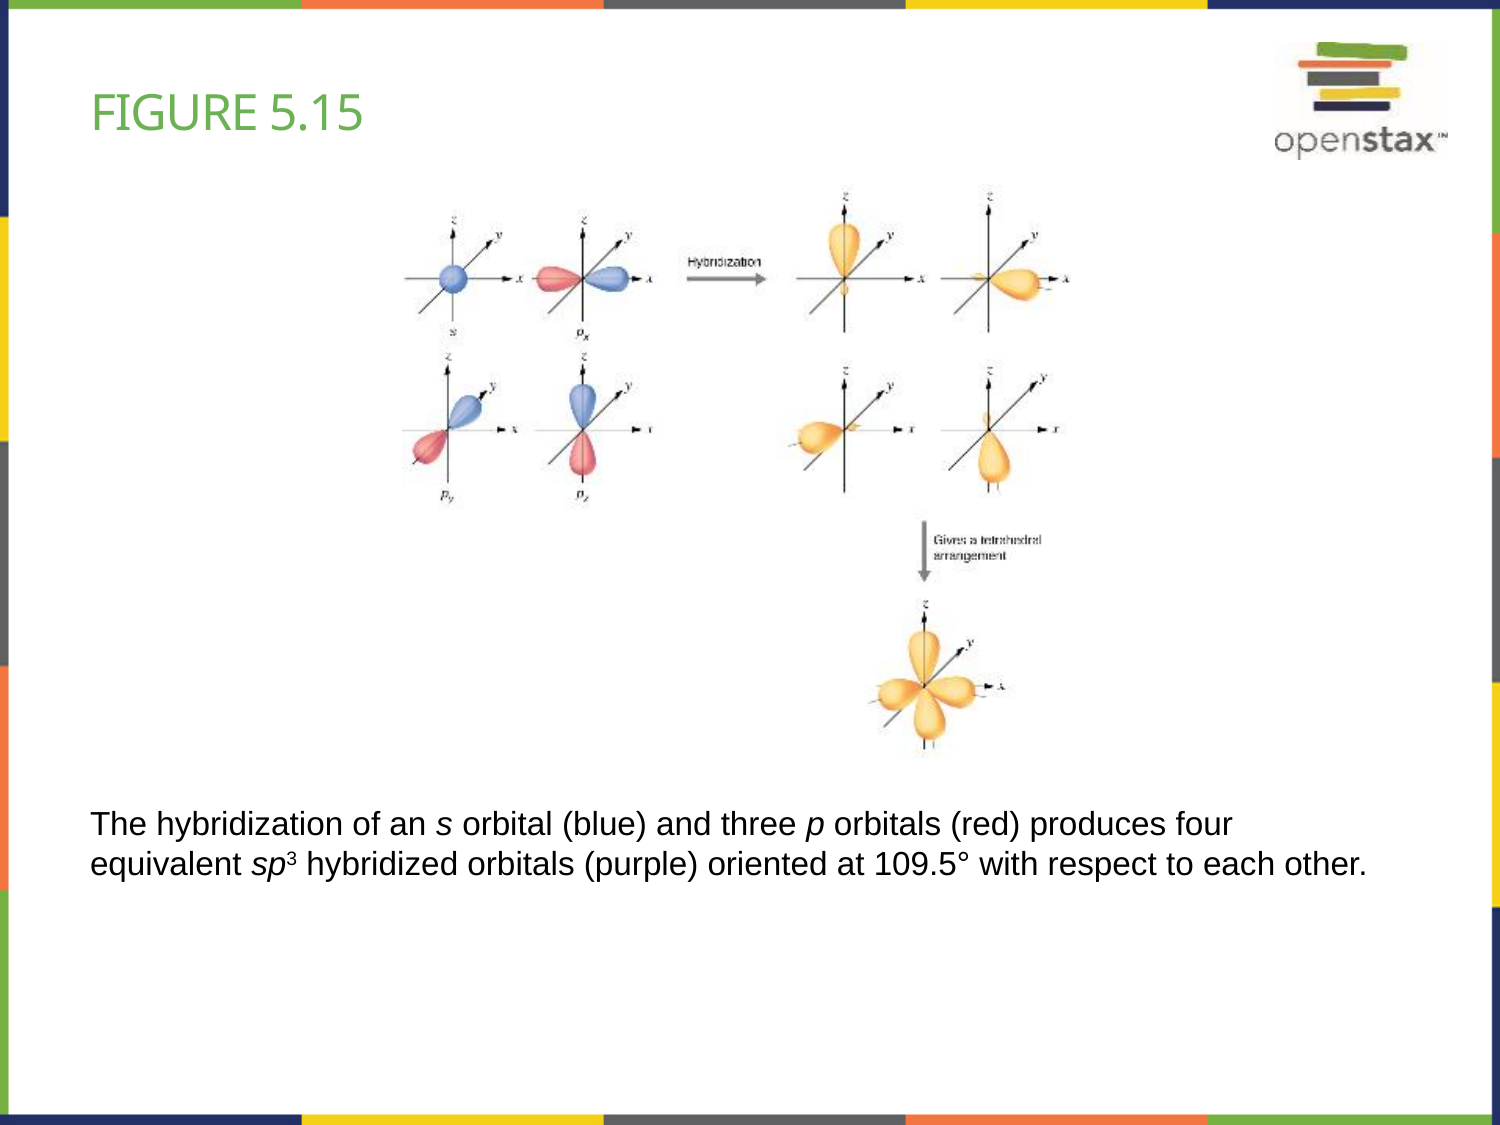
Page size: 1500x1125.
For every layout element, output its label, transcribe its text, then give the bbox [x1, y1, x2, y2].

title Figure 5.15 [75, 39, 1398, 148]
picture [0, 0, 1500, 1125]
list The hybridization of an s orbital (blue) and three p orbitals (red) produces four equivalent sp3 hybridized orbitals (purple) oriented at 109.5° with respect to each other. [75, 794, 1398, 986]
